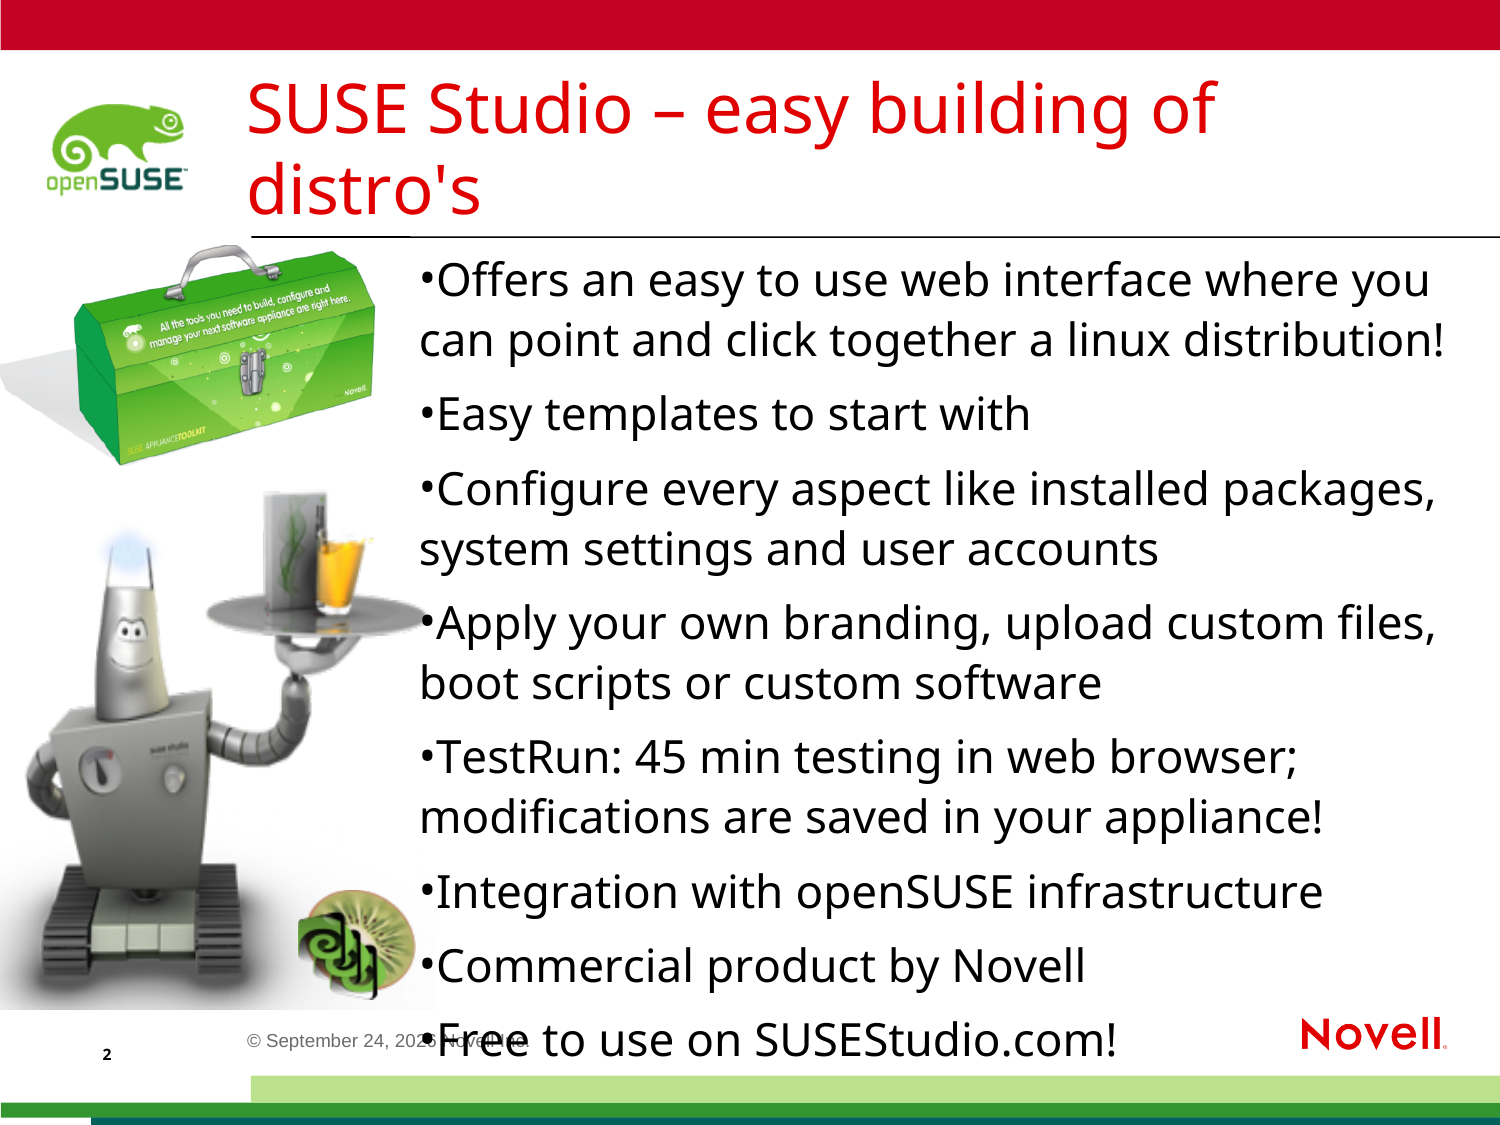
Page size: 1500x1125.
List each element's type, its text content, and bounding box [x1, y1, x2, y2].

picture [0, 245, 418, 1010]
picture [47, 104, 188, 197]
picture [1295, 1032, 1453, 1056]
title SUSE Studio – easy building of distro's [246, 68, 1409, 231]
list Offers an easy to use web interface where you can point and click together a linux distribution! Easy templates to start with Configure every aspect like installed packages, system settings and user accounts Apply your own branding, upload custom files, boot scripts or custom software TestRun: 45 min testing in web browser; modifications are saved in your appliance! Integration with openSUSE infrastructure Commercial product by Novell Free to use on SUSEStudio.com! [418, 248, 1471, 1032]
